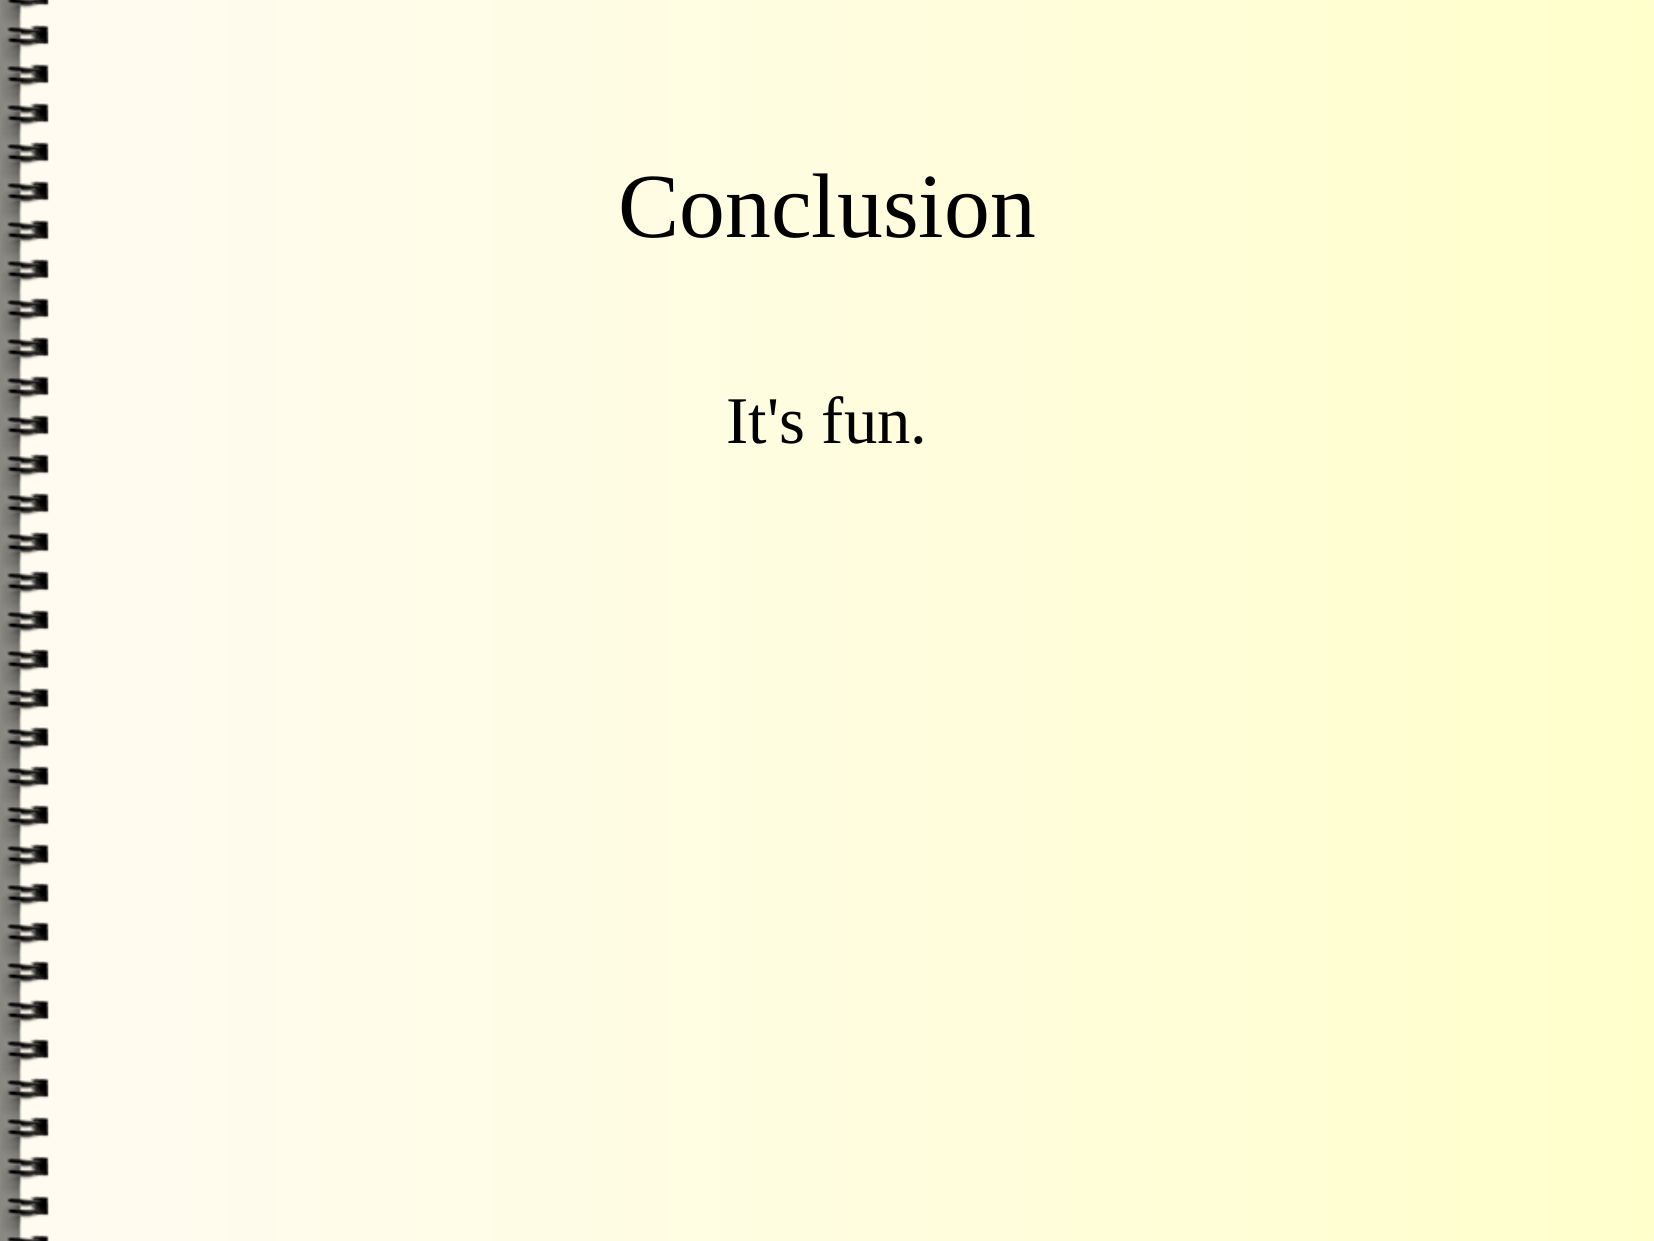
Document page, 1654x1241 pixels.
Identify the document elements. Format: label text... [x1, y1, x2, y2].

title Conclusion [121, 110, 1534, 303]
picture [0, 0, 1654, 1241]
subtitle It's fun. [121, 352, 1534, 1156]
